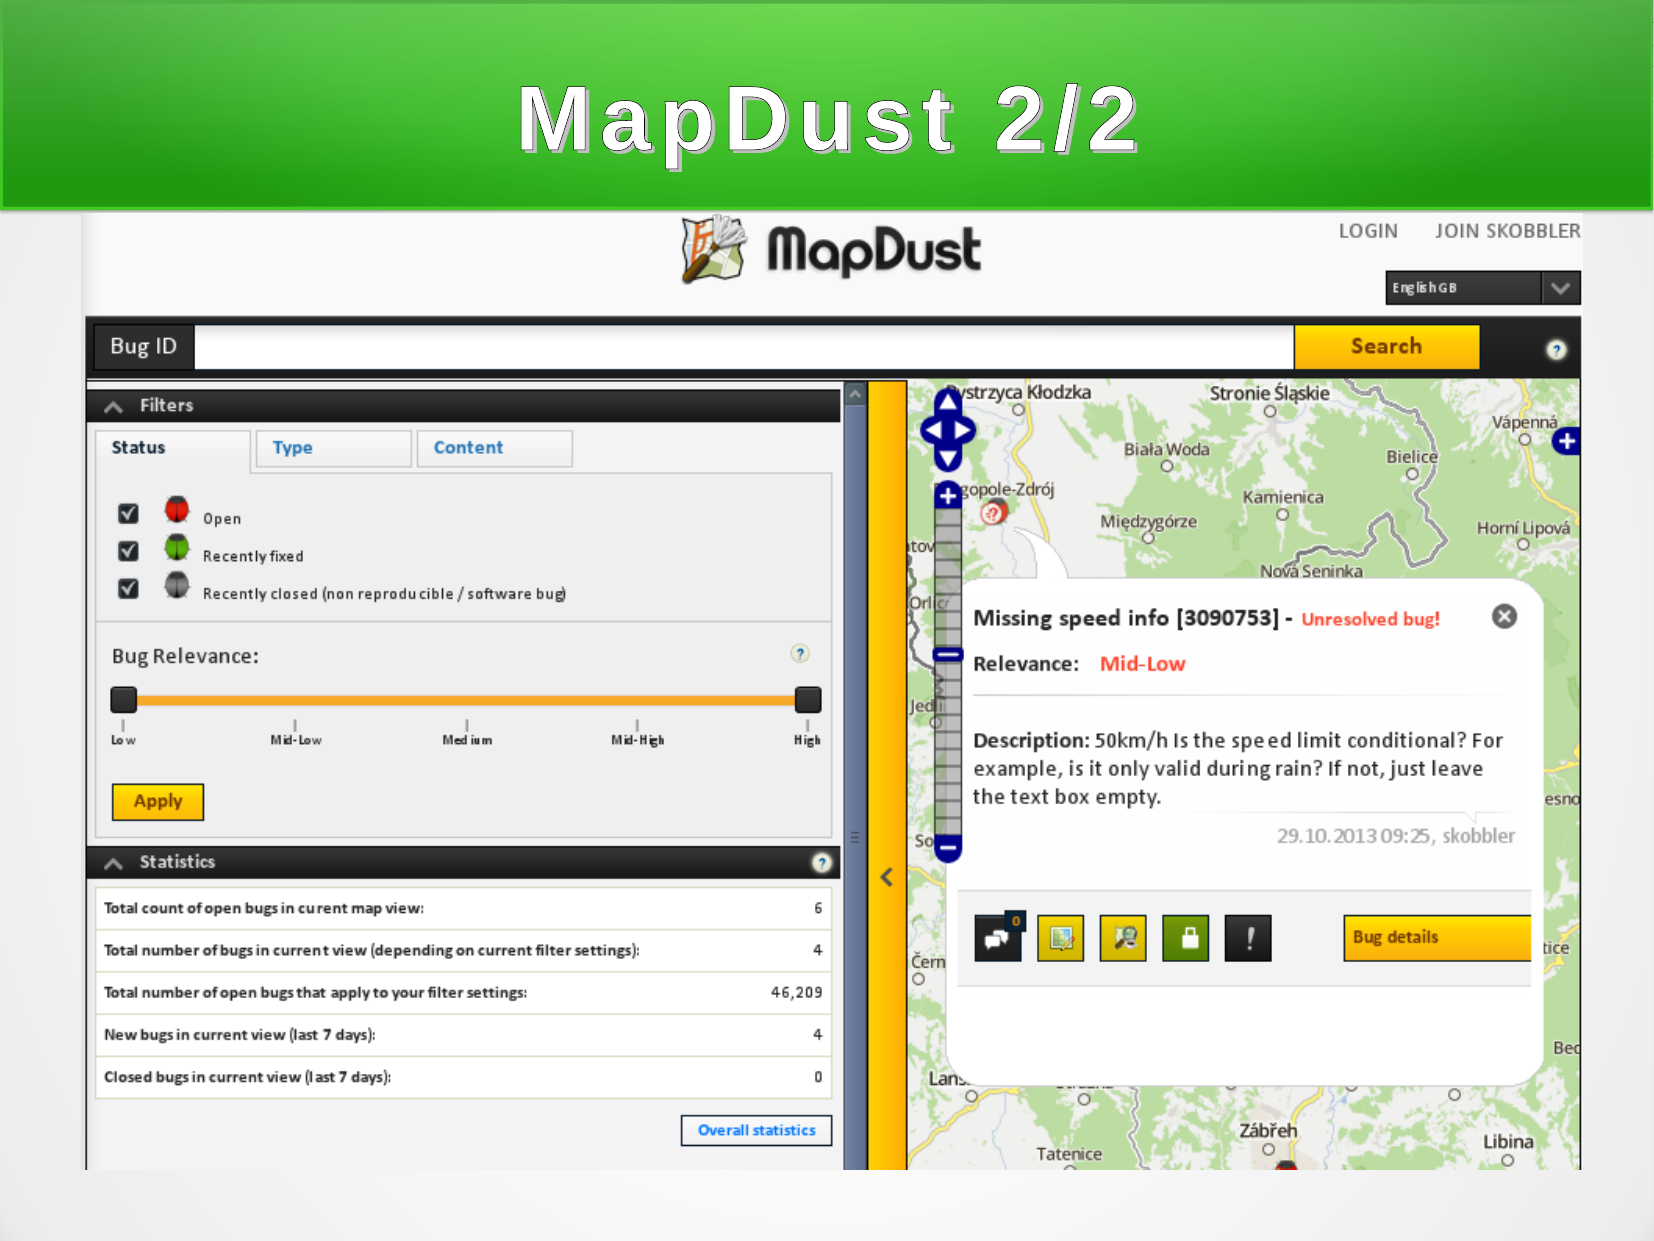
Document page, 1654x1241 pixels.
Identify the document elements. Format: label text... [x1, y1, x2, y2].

picture [81, 213, 1583, 1170]
title MapDust 2/2 [82, 47, 1571, 189]
